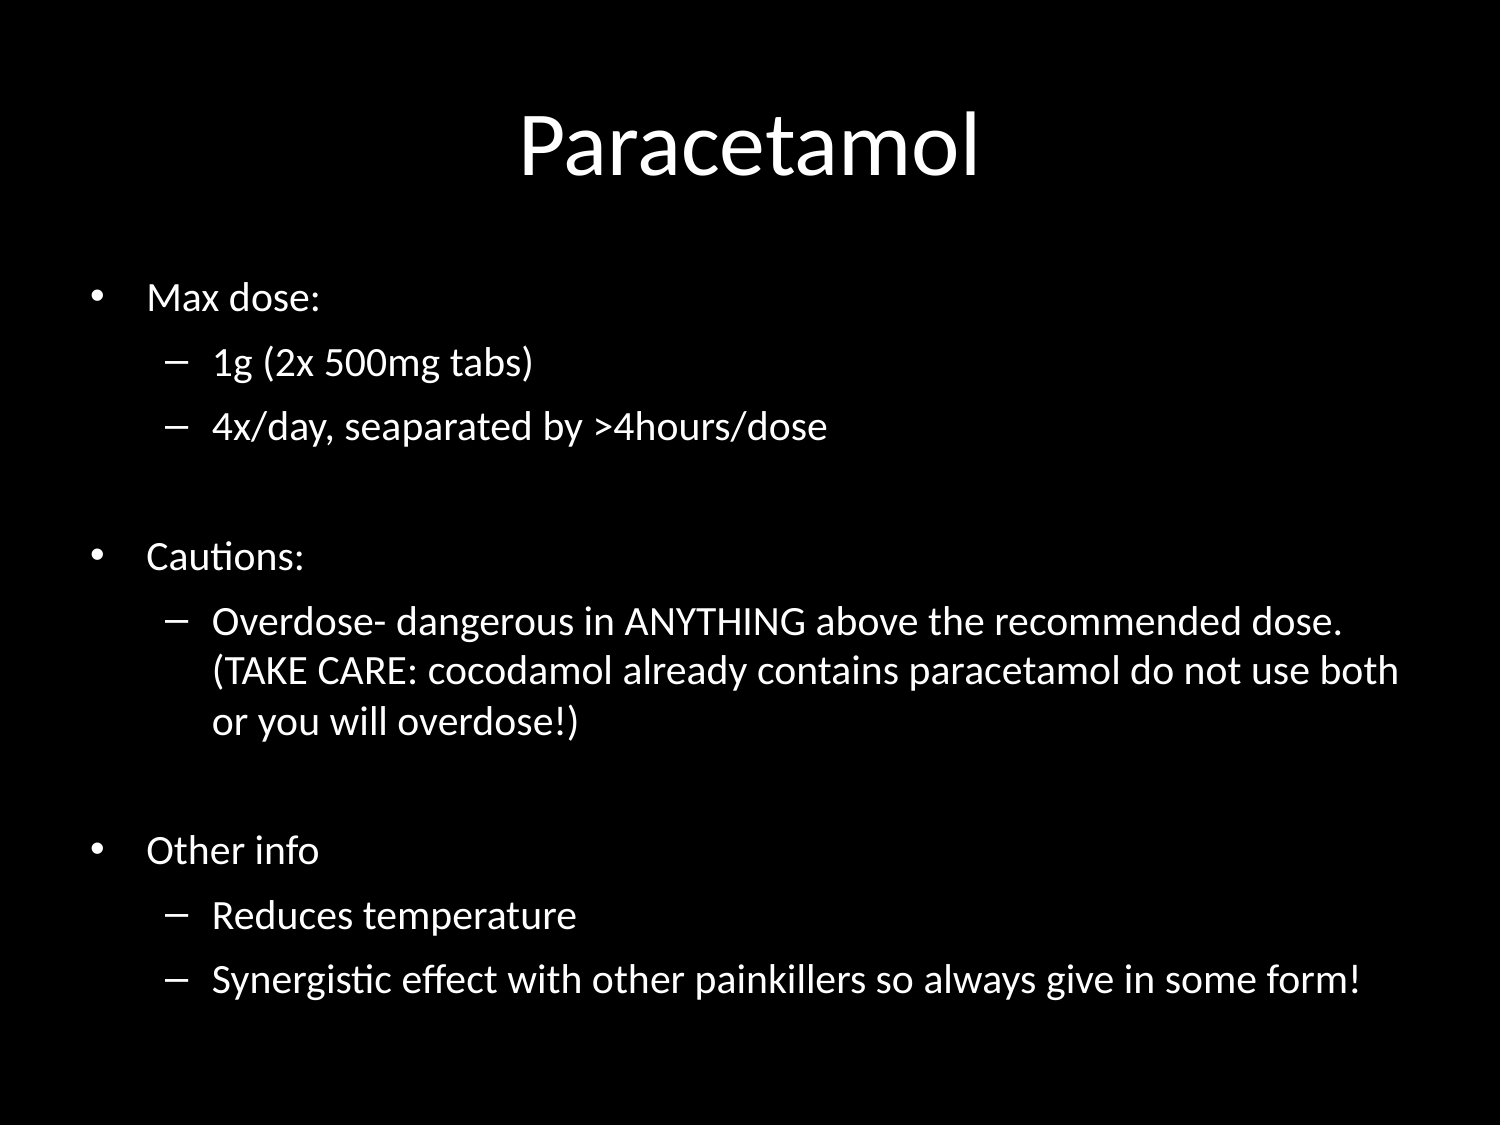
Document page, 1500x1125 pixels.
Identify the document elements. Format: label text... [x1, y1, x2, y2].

list Max dose: 1g (2x 500mg tabs) 4x/day, seaparated by >4hours/dose Cautions: Overdose- dangerous in ANYTHING above the recommended dose. (TAKE CARE: cocodamol already contains paracetamol do not use both or you will overdose!) Other info Reduces temperature Synergistic effect with other painkillers so always give in some form! [75, 262, 1425, 1005]
title Paracetamol [75, 45, 1425, 233]
